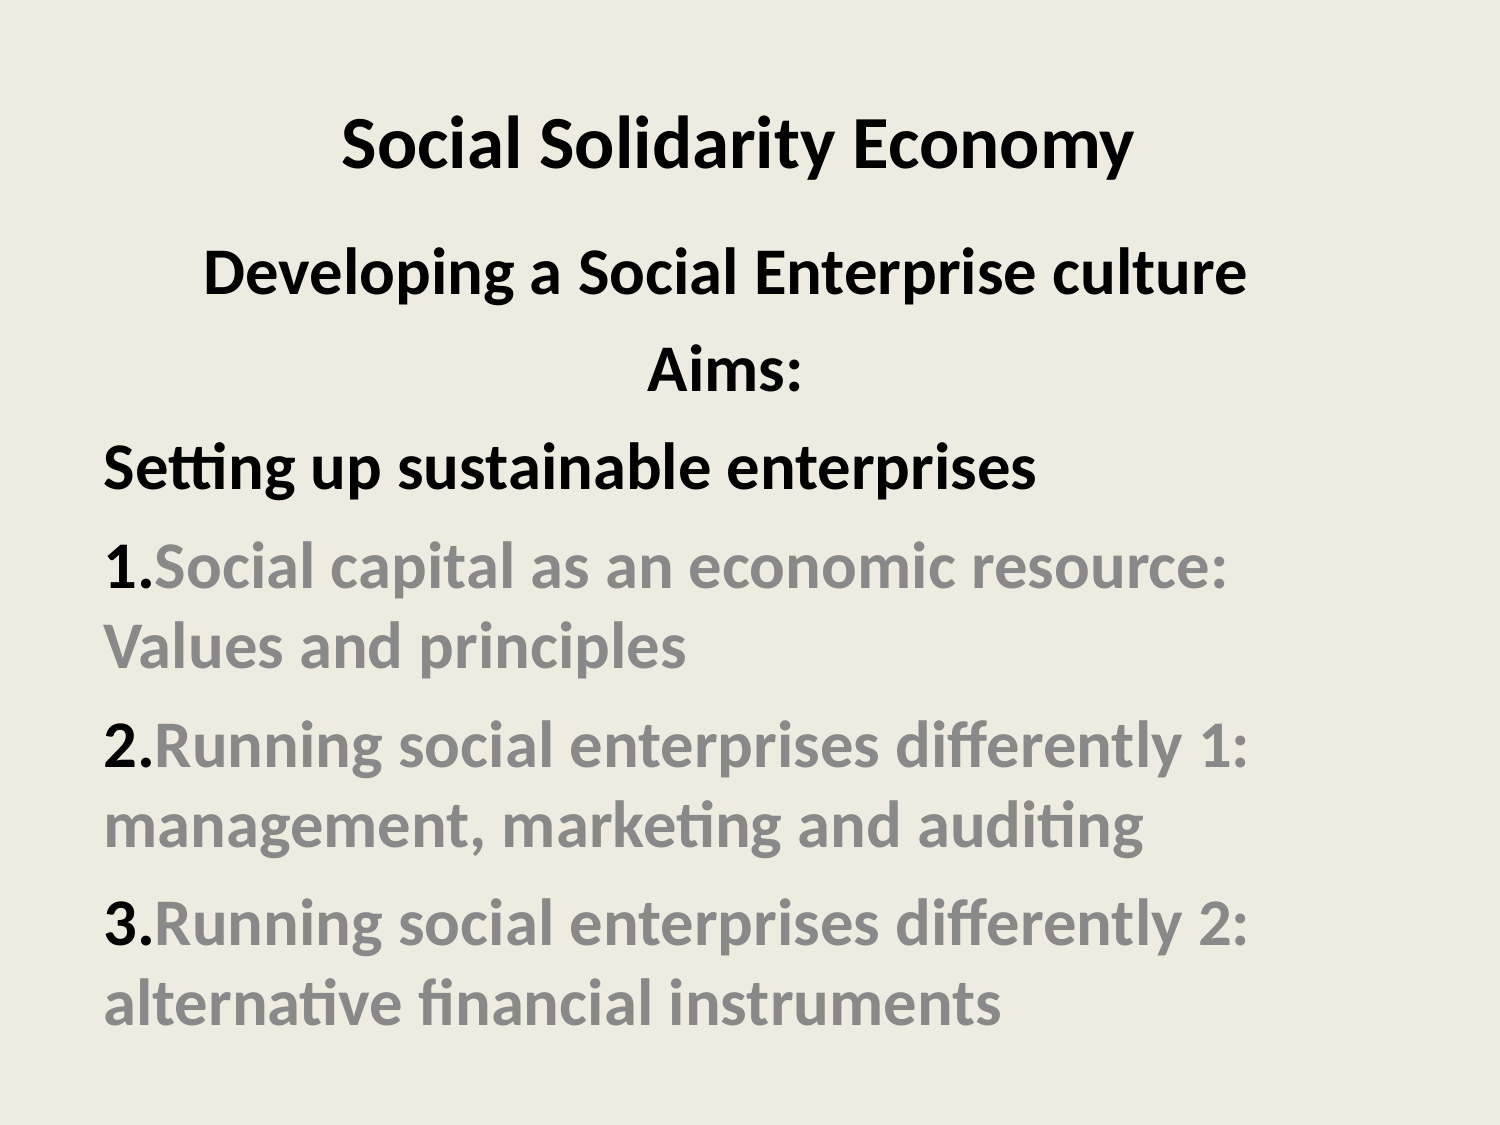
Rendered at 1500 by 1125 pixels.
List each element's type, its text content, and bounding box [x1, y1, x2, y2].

text_box Social Solidarity Economy [53, 45, 1426, 233]
text_box Developing a Social Enterprise culture Aims: Setting up sustainable enterprises Social capital as an economic resource: Values and principles Running social enterprises differently 1: management, marketing and auditing Running social enterprises differently 2: alternative financial instruments [88, 219, 1439, 1047]
